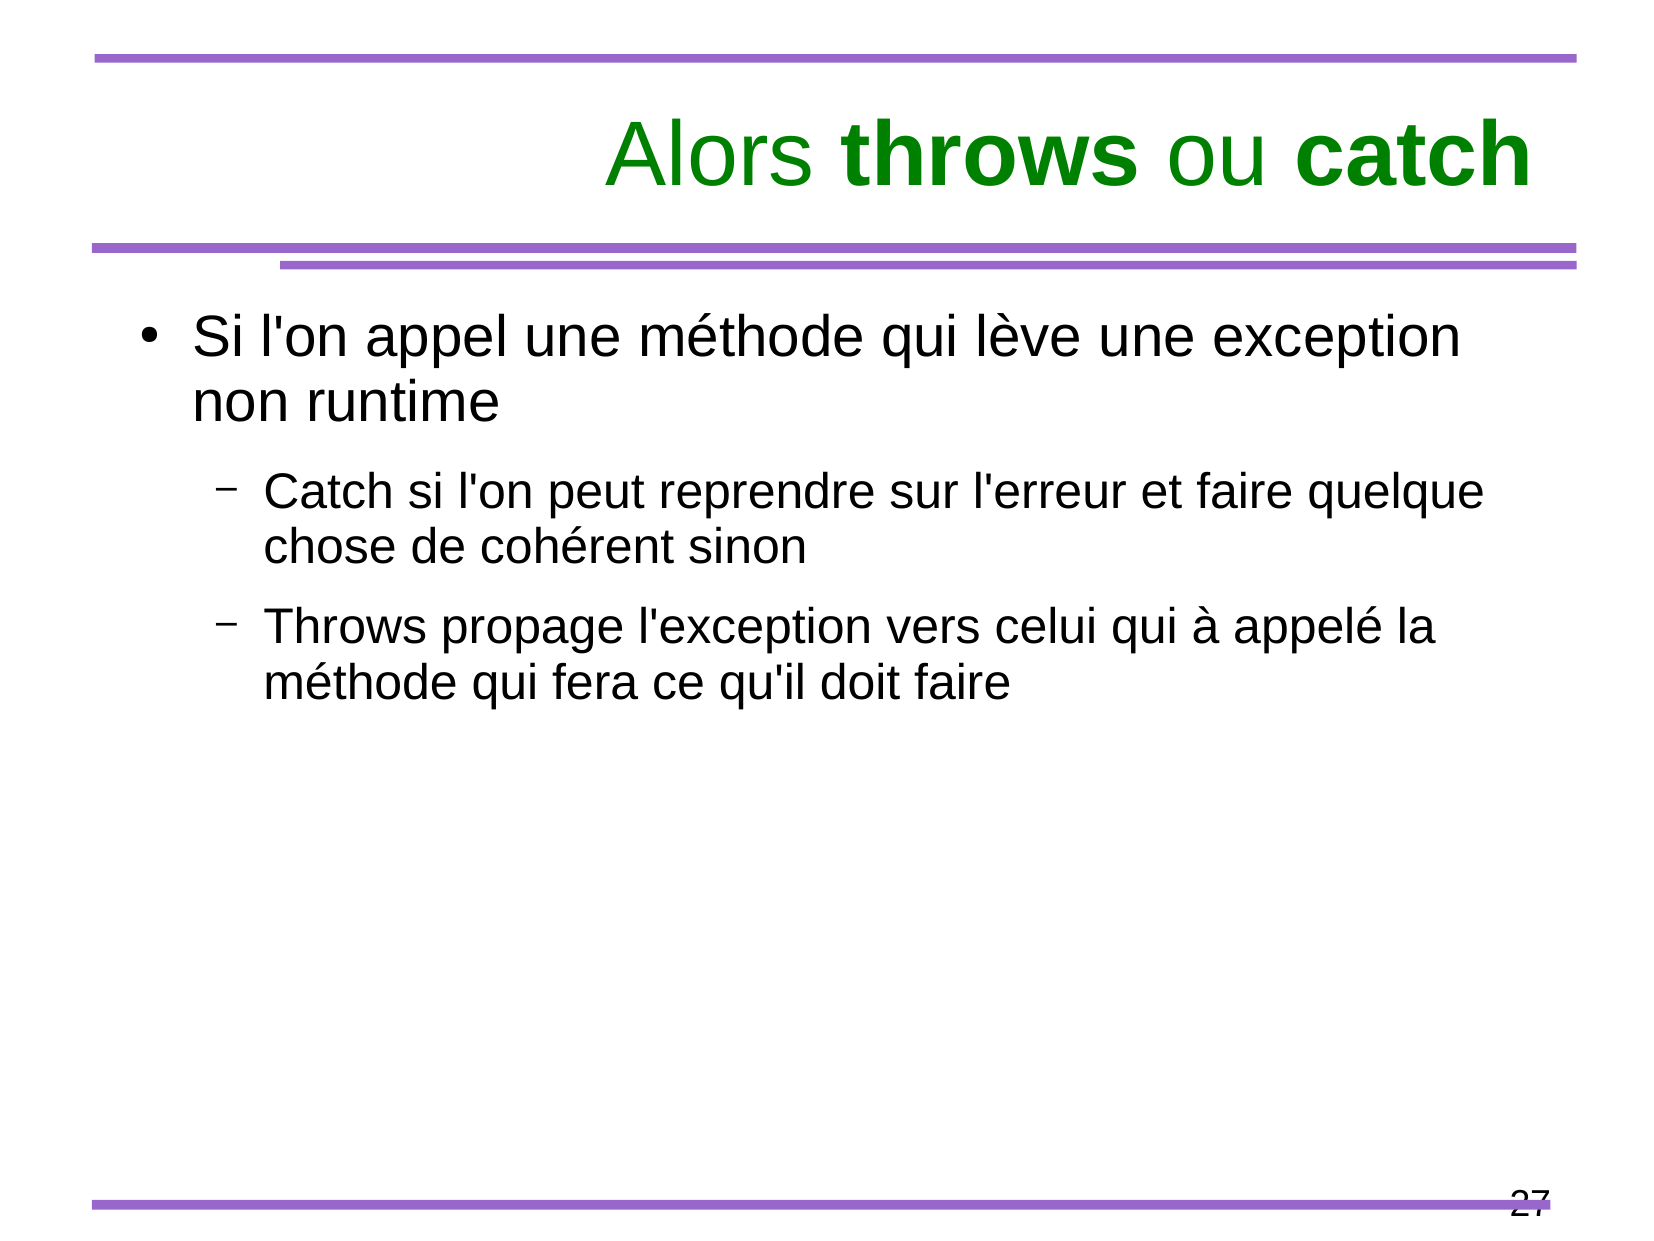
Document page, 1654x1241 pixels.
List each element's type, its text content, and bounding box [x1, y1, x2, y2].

list Si l'on appel une méthode qui lève une exception non runtime Catch si l'on peut reprendre sur l'erreur et faire quelque chose de cohérent sinon Throws propage l'exception vers celui qui à appelé la méthode qui fera ce qu'il doit faire [121, 303, 1534, 774]
title Alors throws ou catch [121, 49, 1534, 257]
